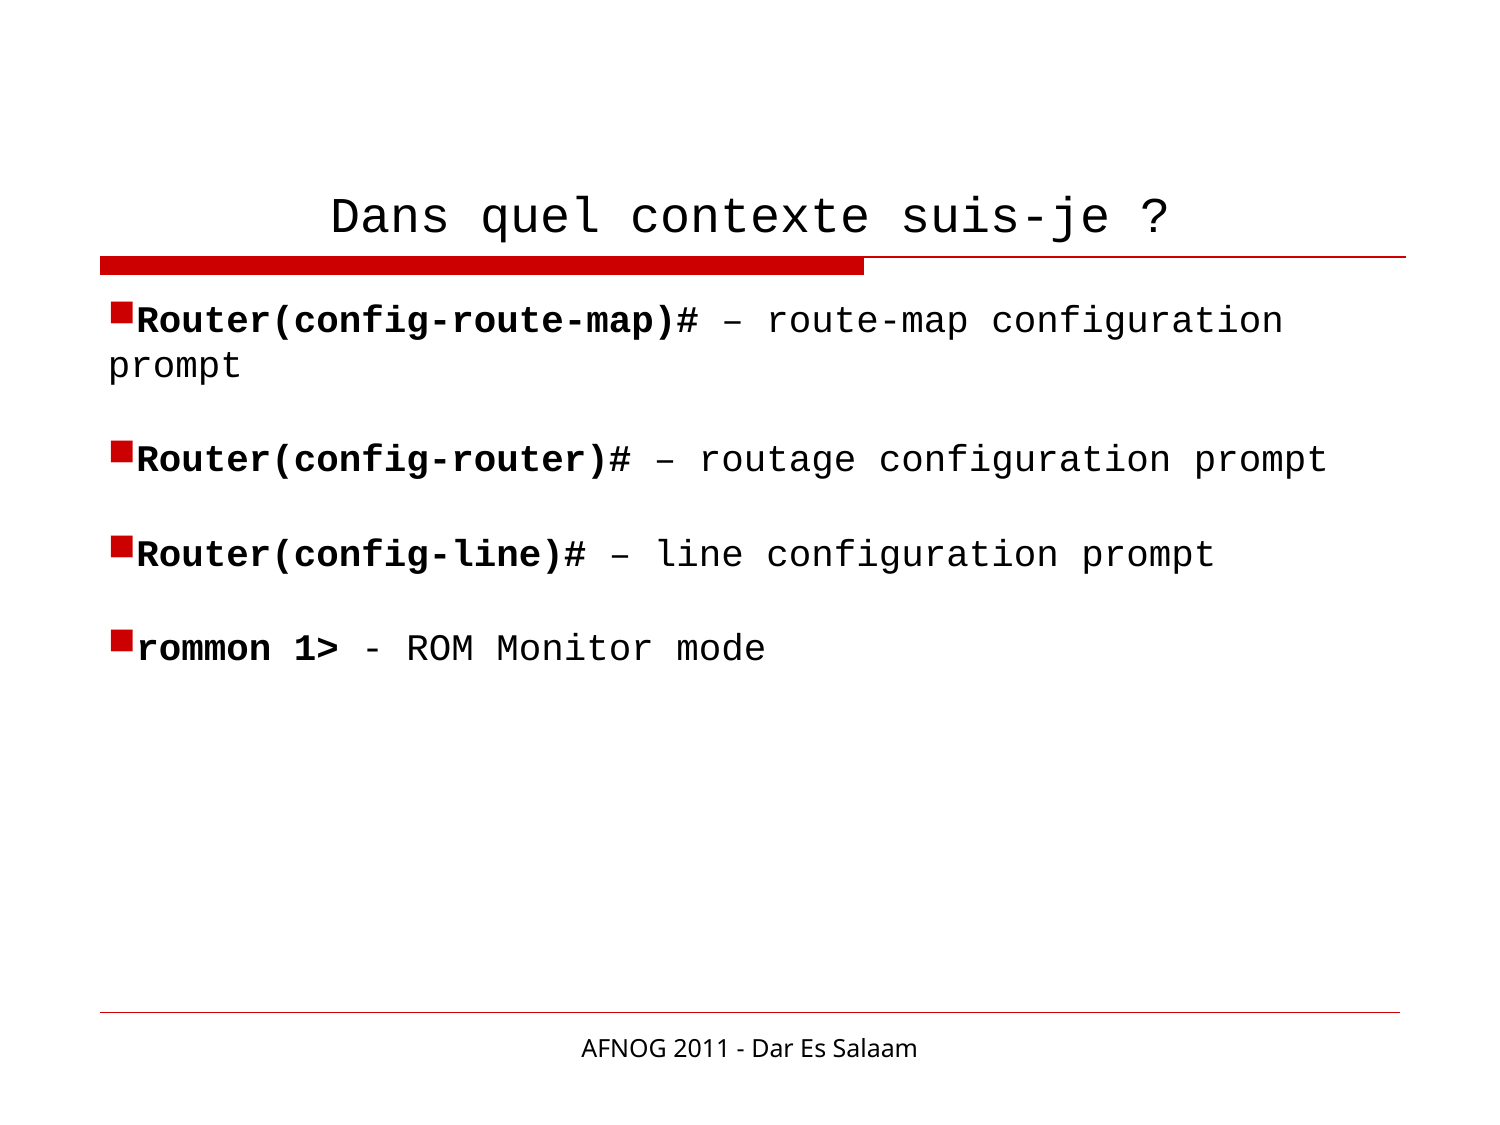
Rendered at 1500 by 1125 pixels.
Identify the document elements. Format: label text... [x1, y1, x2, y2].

list Router(config-route-map)# – route-map configuration prompt Router(config-router)# – routage configuration prompt Router(config-line)# – line configuration prompt rommon 1> - ROM Monitor mode [92, 287, 1406, 988]
text_box AFNOG 2011 - Dar Es Salaam [512, 1024, 988, 1103]
title Dans quel contexte suis-je ? [94, 49, 1407, 250]
